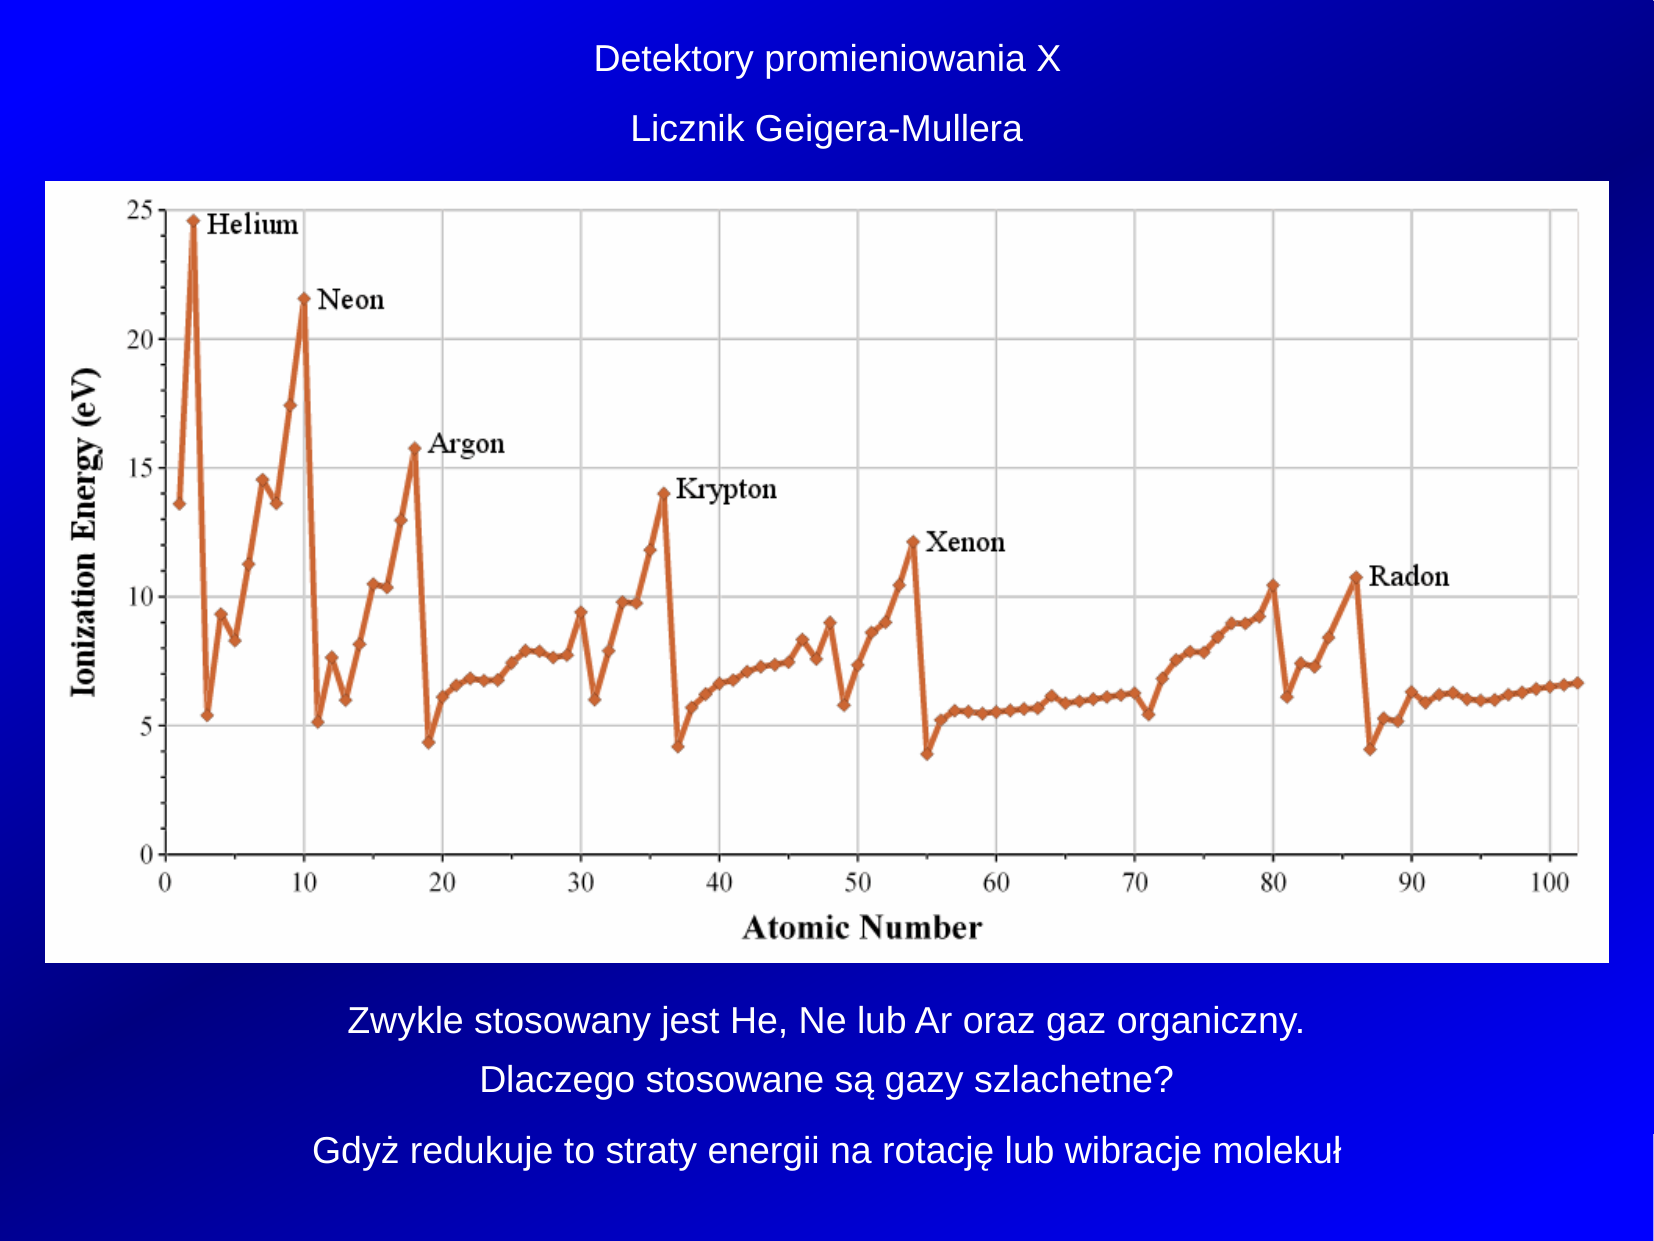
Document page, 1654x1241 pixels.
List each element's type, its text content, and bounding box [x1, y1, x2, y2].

text_box Detektory promieniowania X [578, 29, 1077, 87]
picture [45, 181, 1609, 963]
text_box Zwykle stosowany jest He, Ne lub Ar oraz gaz organiczny. [332, 992, 1321, 1049]
text_box Gdyż redukuje to straty energii na rotację lub wibracje molekuł [297, 1122, 1357, 1179]
text_box Licznik Geigera-Mullera [615, 100, 1039, 158]
text_box Dlaczego stosowane są gazy szlachetne? [464, 1051, 1189, 1108]
